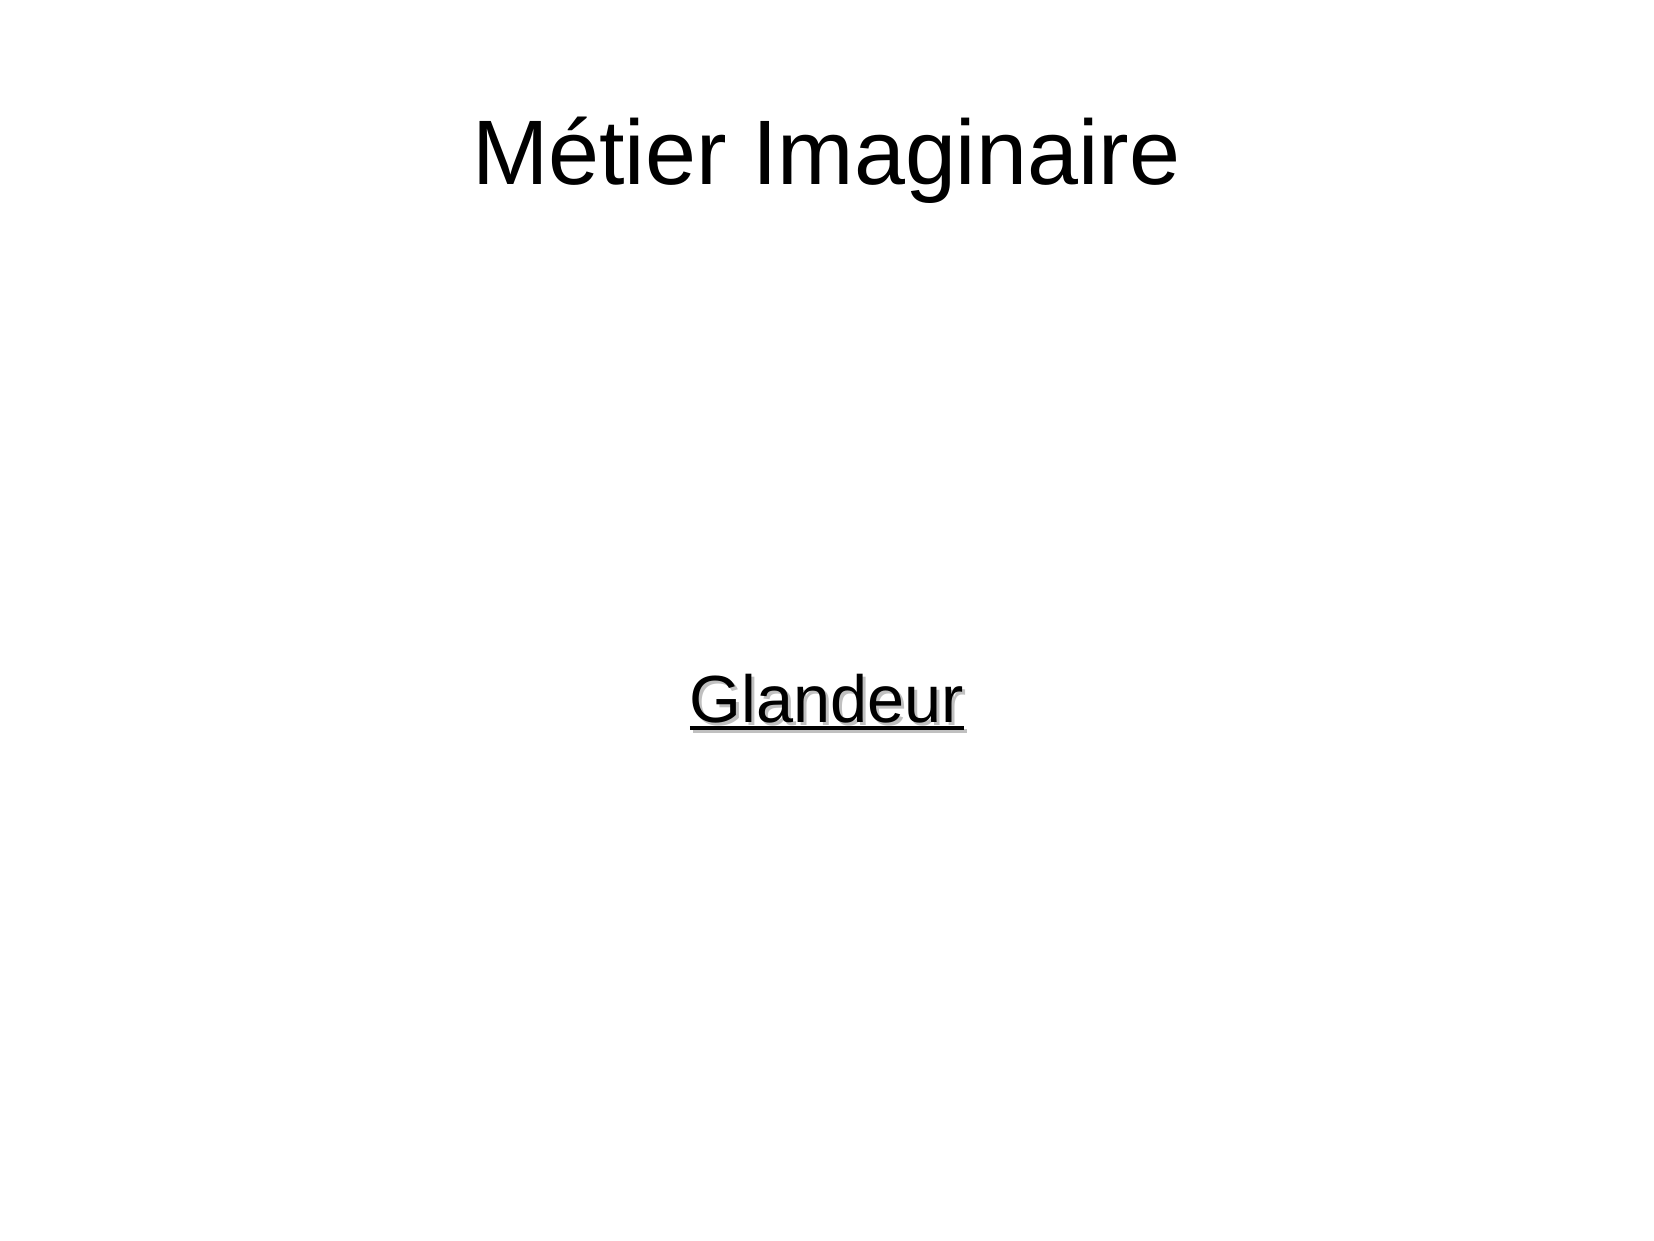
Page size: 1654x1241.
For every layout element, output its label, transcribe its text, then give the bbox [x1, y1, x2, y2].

title Métier Imaginaire [82, 49, 1571, 257]
subtitle Glandeur [82, 290, 1571, 1109]
